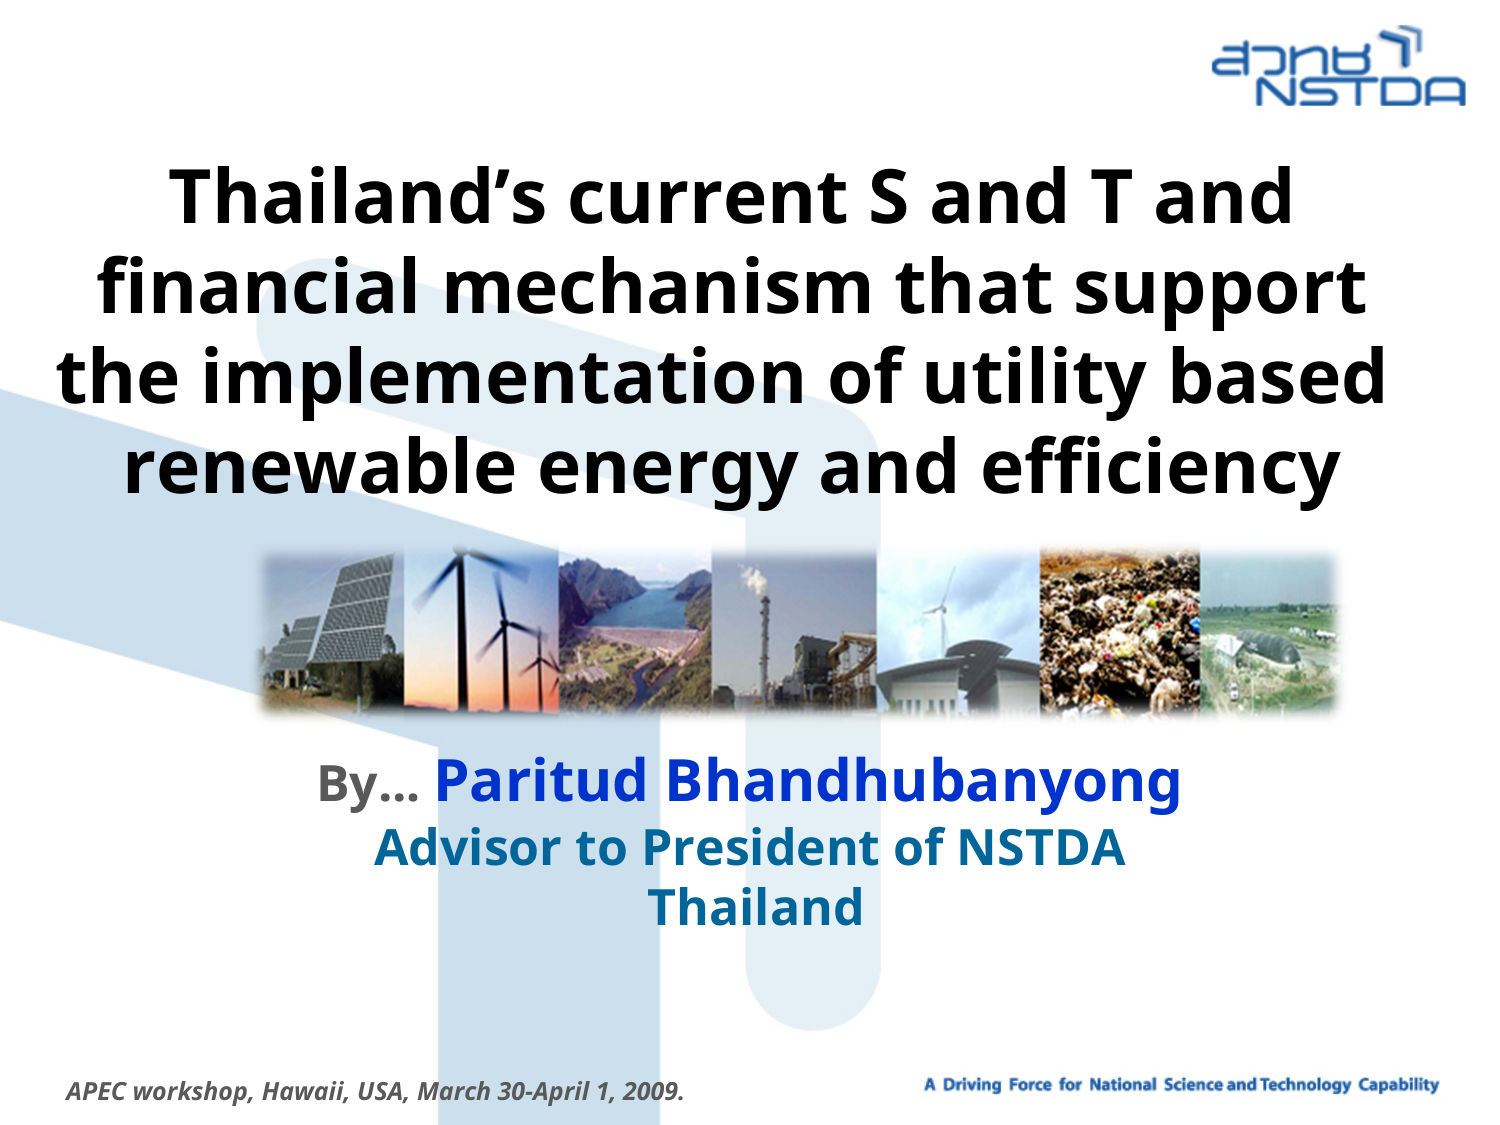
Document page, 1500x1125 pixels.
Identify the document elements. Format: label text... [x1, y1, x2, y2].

text_box APEC workshop, Hawaii, USA, March 30-April 1, 2009. [38, 1042, 708, 1119]
text_box By... Paritud Bhandhubanyong Advisor to President of NSTDA Thailand [0, 743, 1500, 1032]
picture [0, 0, 1500, 743]
title Thailand’s current S and T and financial mechanism that support the implementation of utility based renewable energy and efficiency [23, 234, 1442, 422]
picture [0, 1032, 1500, 1125]
